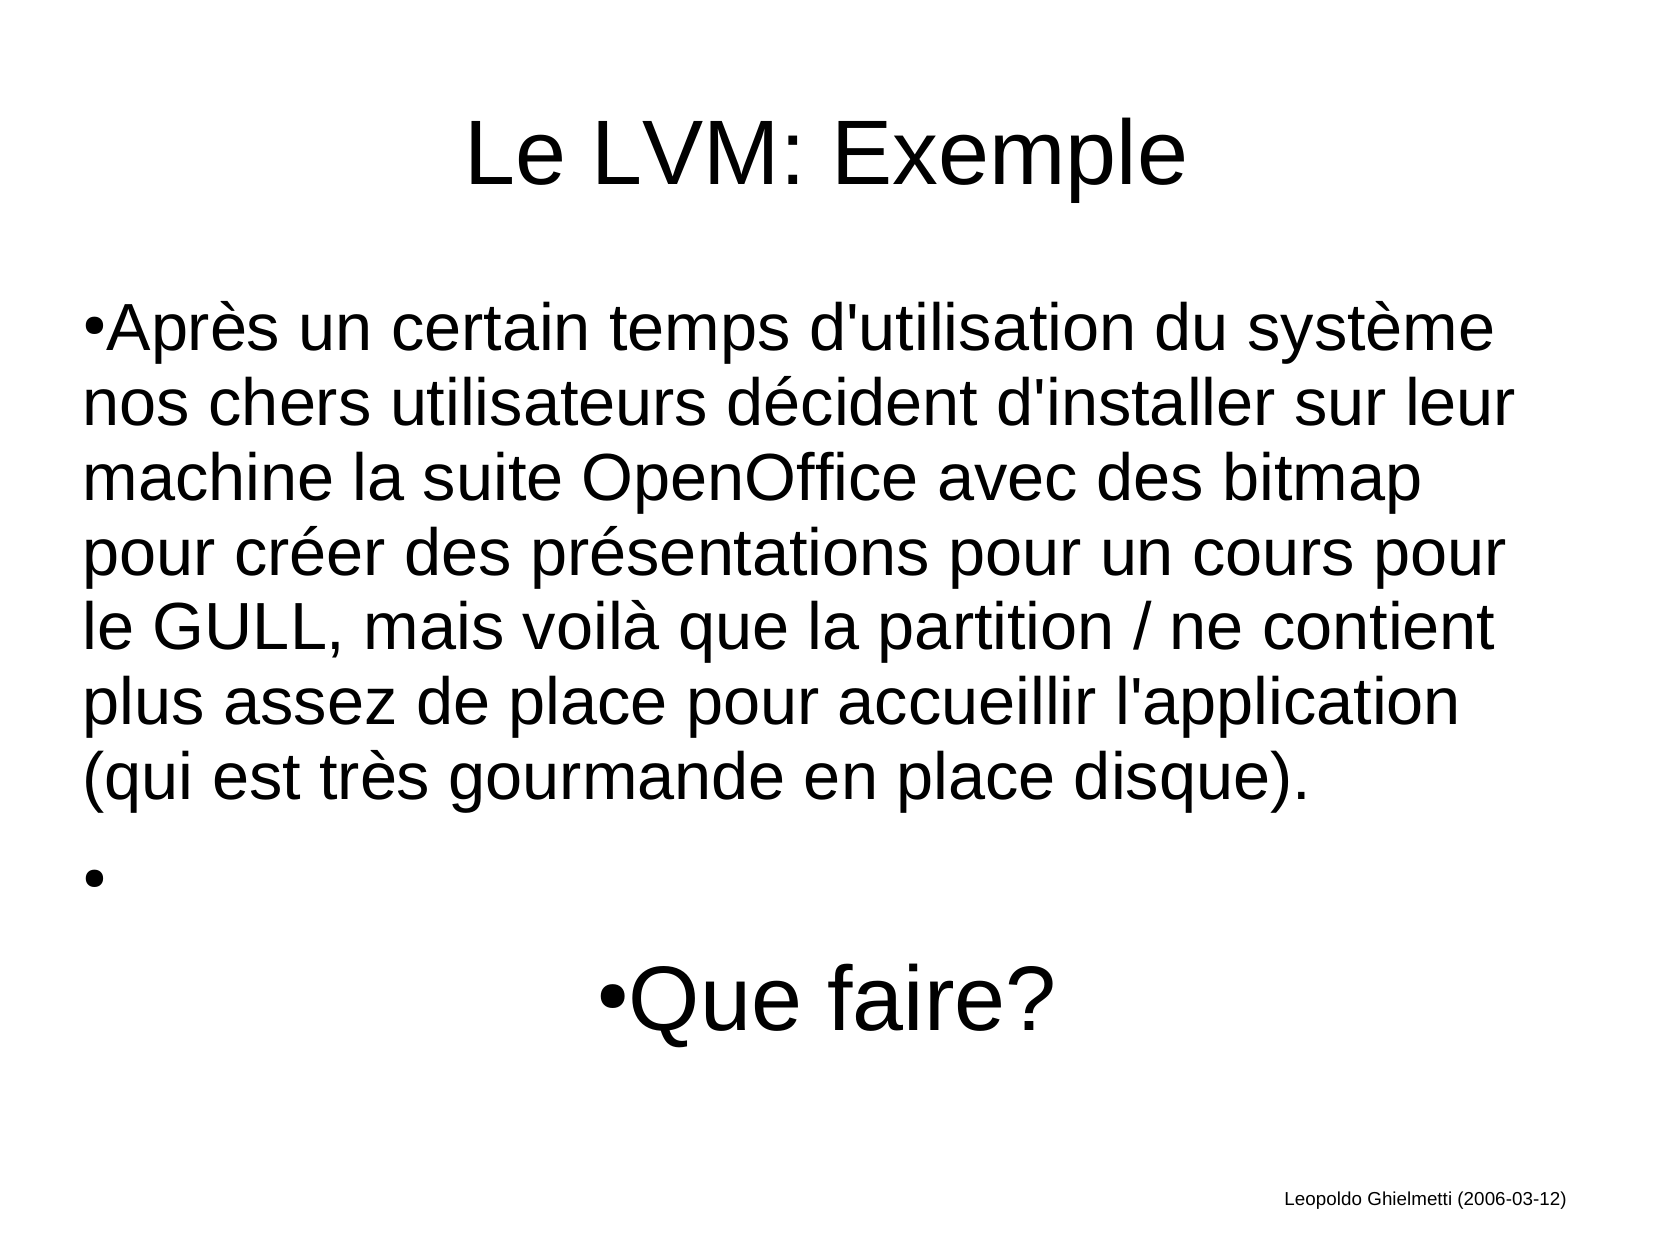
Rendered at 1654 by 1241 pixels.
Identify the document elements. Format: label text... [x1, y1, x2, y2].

list Après un certain temps d'utilisation du système nos chers utilisateurs décident d'installer sur leur machine la suite OpenOffice avec des bitmap pour créer des présentations pour un cours pour le GULL, mais voilà que la partition / ne contient plus assez de place pour accueillir l'application (qui est très gourmande en place disque). Que faire? [82, 290, 1571, 1109]
text_box Leopoldo Ghielmetti (2006-03-12) [1269, 1181, 1595, 1217]
title Le LVM: Exemple [82, 49, 1571, 257]
